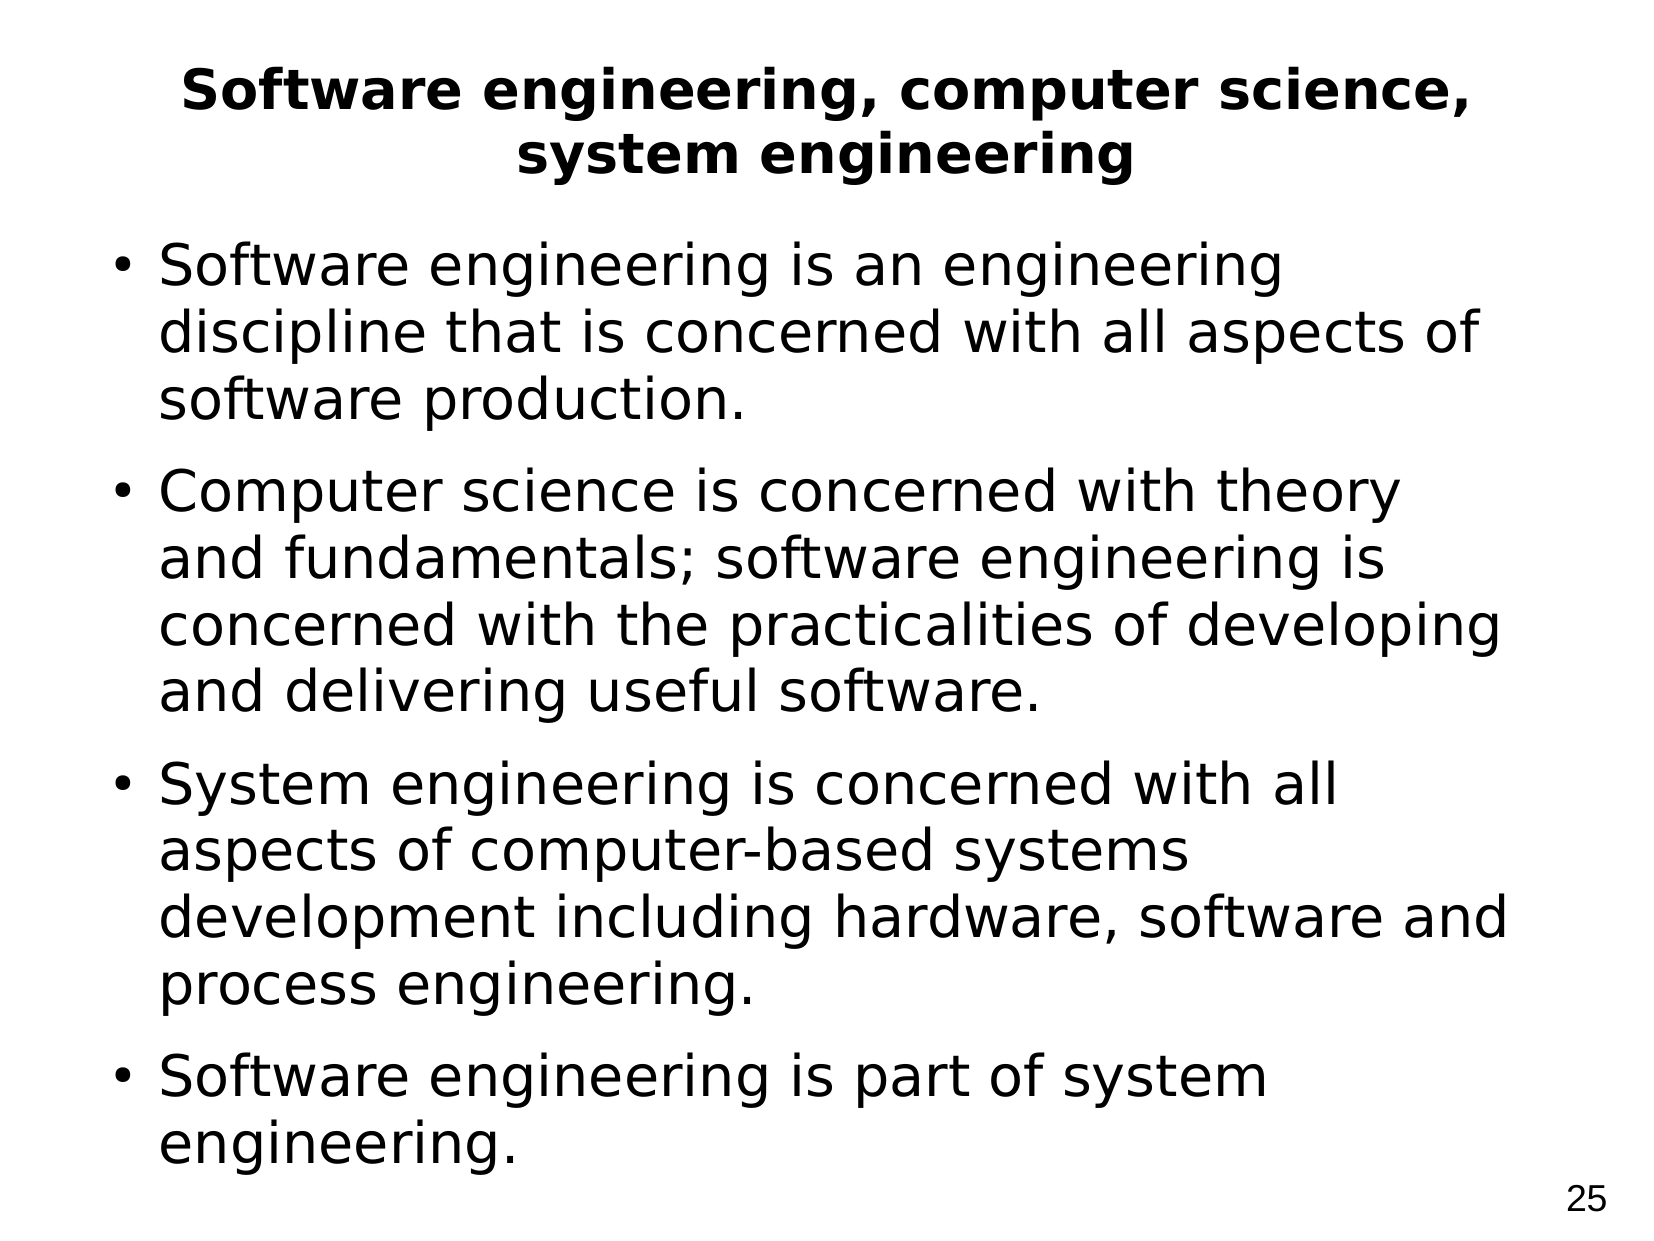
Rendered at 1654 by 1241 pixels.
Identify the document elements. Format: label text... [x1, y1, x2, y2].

title Software engineering, computer science, system engineering [82, 49, 1571, 196]
list Software engineering is an engineering discipline that is concerned with all aspects of software production. Computer science is concerned with theory and fundamentals; software engineering is concerned with the practicalities of developing and delivering useful software. System engineering is concerned with all aspects of computer-based systems development including hardware, software and process engineering. Software engineering is part of system engineering. [82, 225, 1538, 1186]
